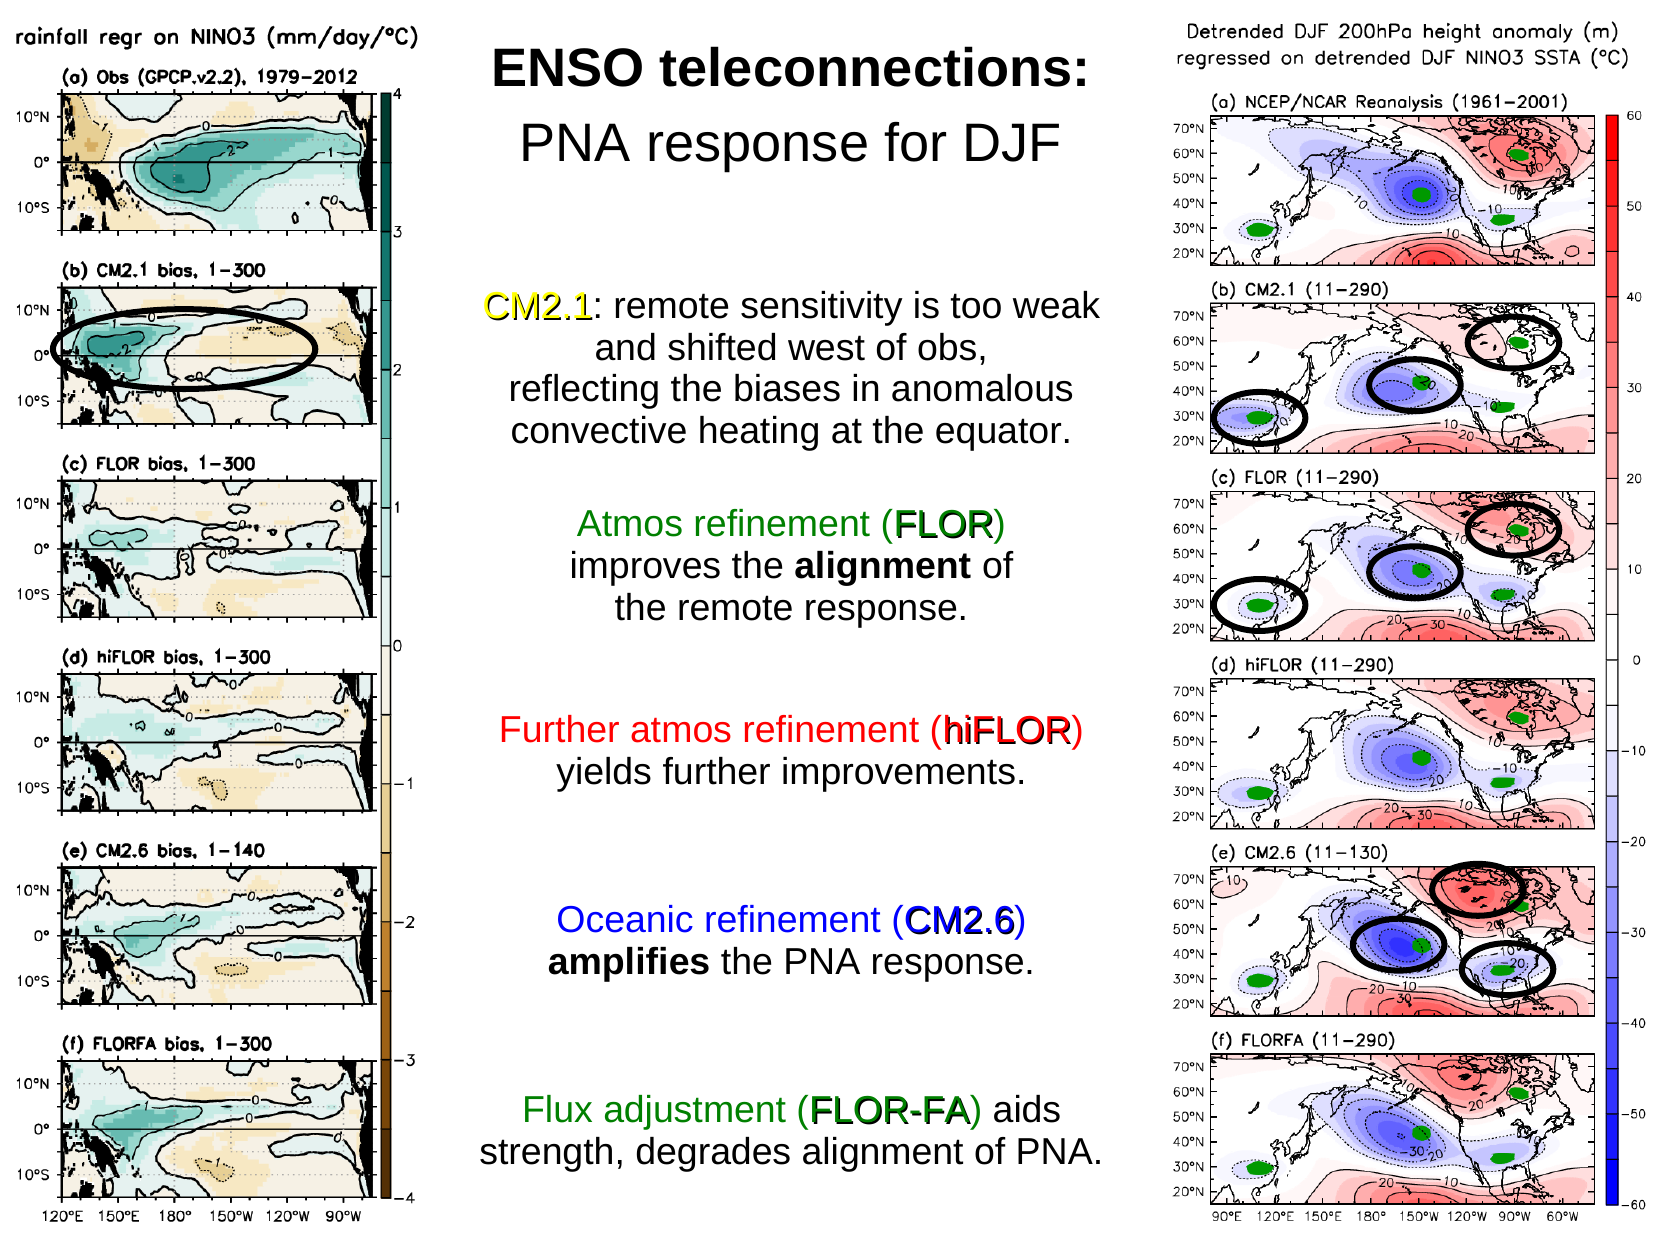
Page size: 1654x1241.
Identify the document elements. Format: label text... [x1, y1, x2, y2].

text_box Oceanic refinement (CM2.6) amplifies the PNA response. [433, 892, 1150, 990]
picture [1165, 17, 1654, 1241]
text_box Further atmos refinement (hiFLOR) yields further improvements. [433, 702, 1150, 800]
picture [5, 0, 449, 1241]
text_box CM2.1: remote sensitivity is too weak and shifted west of obs, reflecting the biases in anomalous convective heating at the equator. [433, 278, 1150, 459]
text_box Atmos refinement (FLOR) improves the alignment of the remote response. [433, 496, 1150, 636]
text_box Flux adjustment (FLOR-FA) aids strength, degrades alignment of PNA. [433, 1082, 1150, 1180]
text_box ENSO teleconnections: PNA response for DJF [382, 22, 1165, 173]
